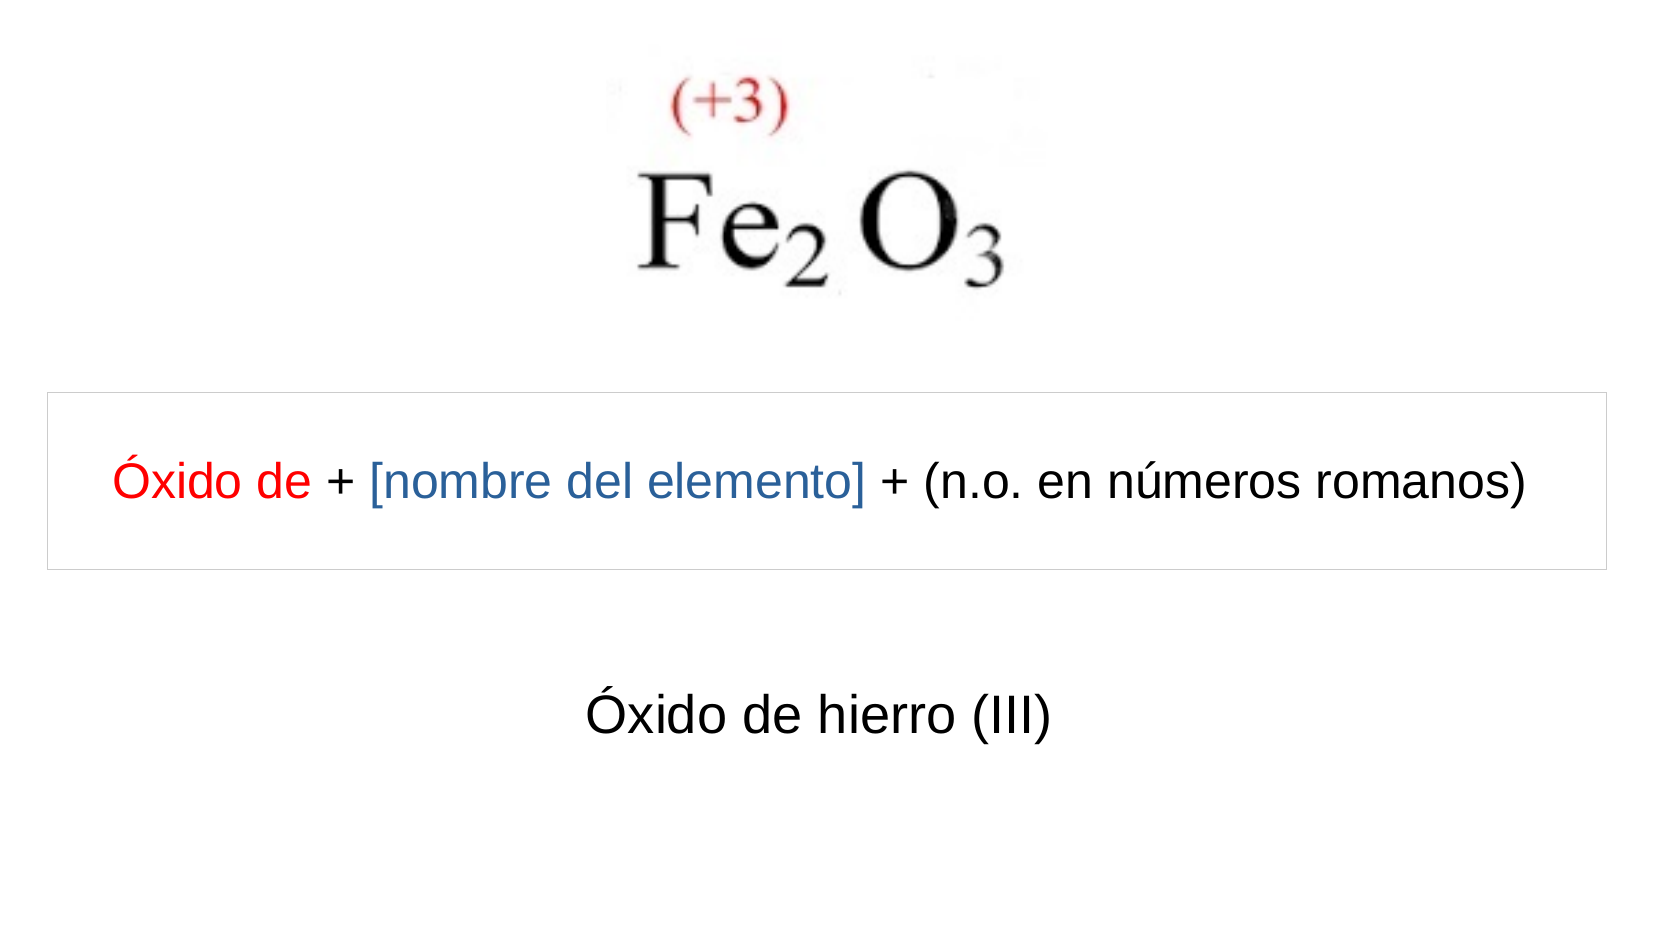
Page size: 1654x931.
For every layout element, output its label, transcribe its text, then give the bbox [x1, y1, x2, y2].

list Óxido de + [nombre del elemento] + (n.o. en números romanos) [47, 392, 1607, 570]
list Óxido de hierro (III) [47, 614, 1607, 815]
picture [606, 35, 1048, 337]
